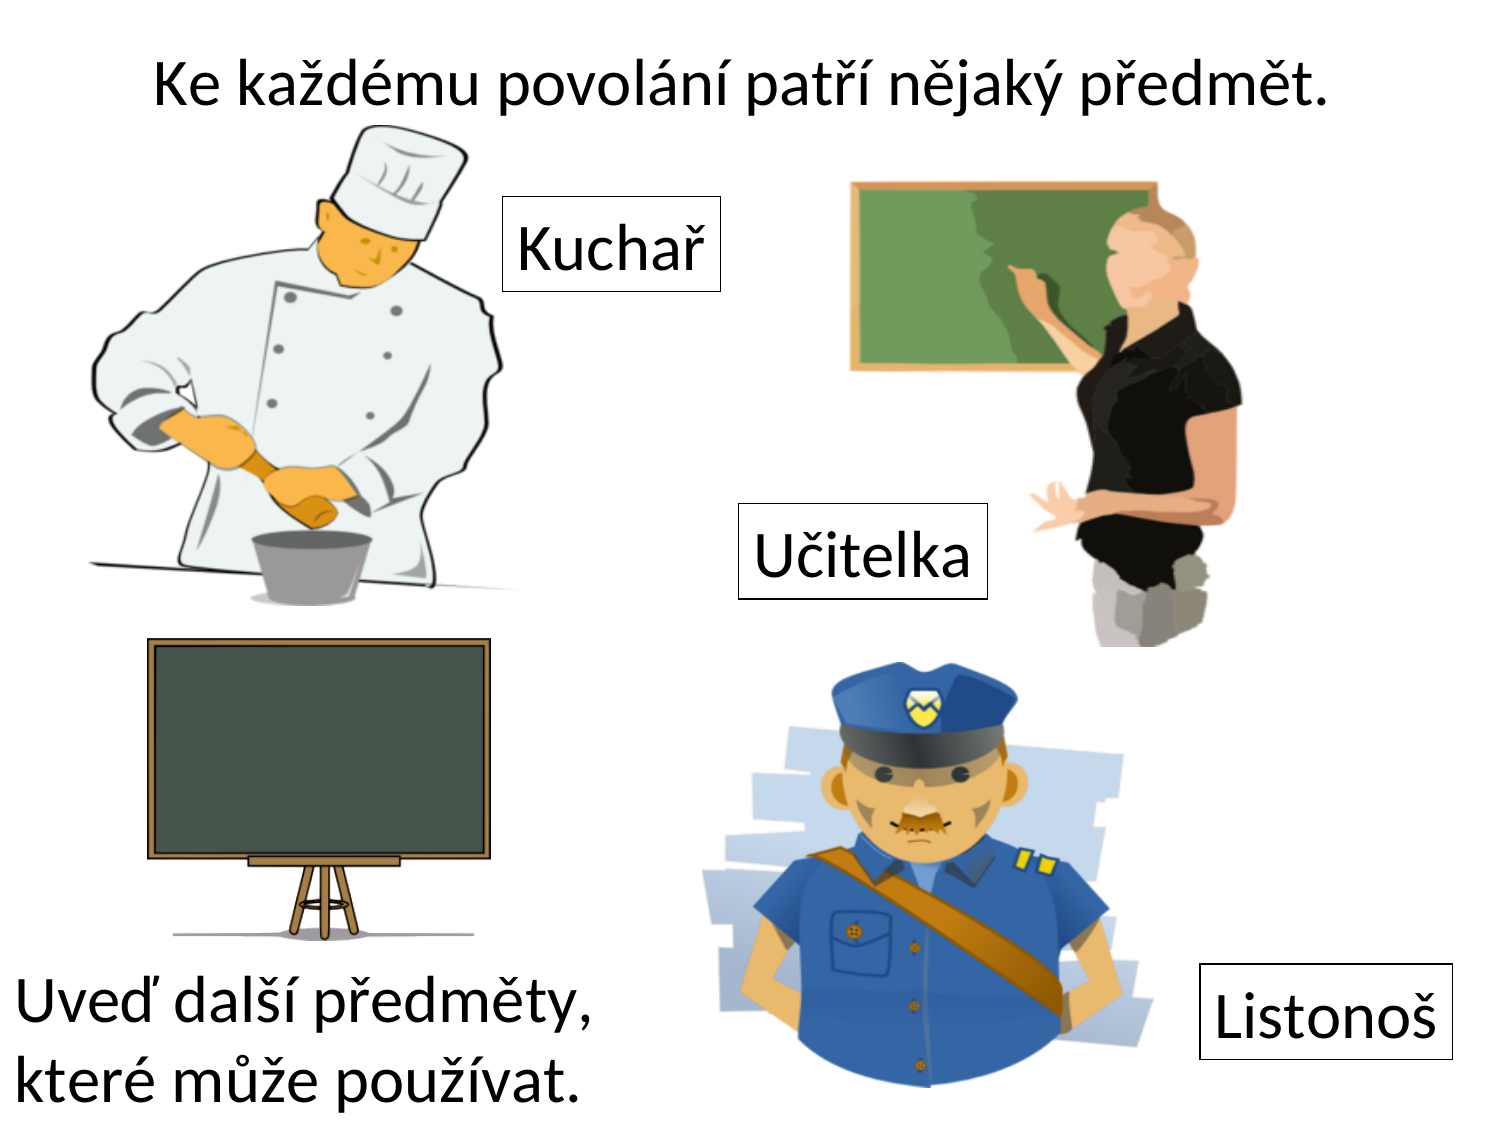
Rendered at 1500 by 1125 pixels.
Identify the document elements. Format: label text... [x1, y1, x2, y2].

picture [88, 125, 526, 606]
text_box Učitelka [738, 503, 988, 599]
text_box Ke každému povolání patří nějaký předmět. [139, 30, 1347, 127]
picture [147, 638, 491, 941]
picture [702, 662, 1154, 1088]
text_box Uveď další předměty, které může používat. [0, 948, 610, 1124]
text_box Kuchař [502, 196, 721, 292]
picture [825, 161, 1253, 647]
text_box Listonoš [1199, 964, 1453, 1060]
